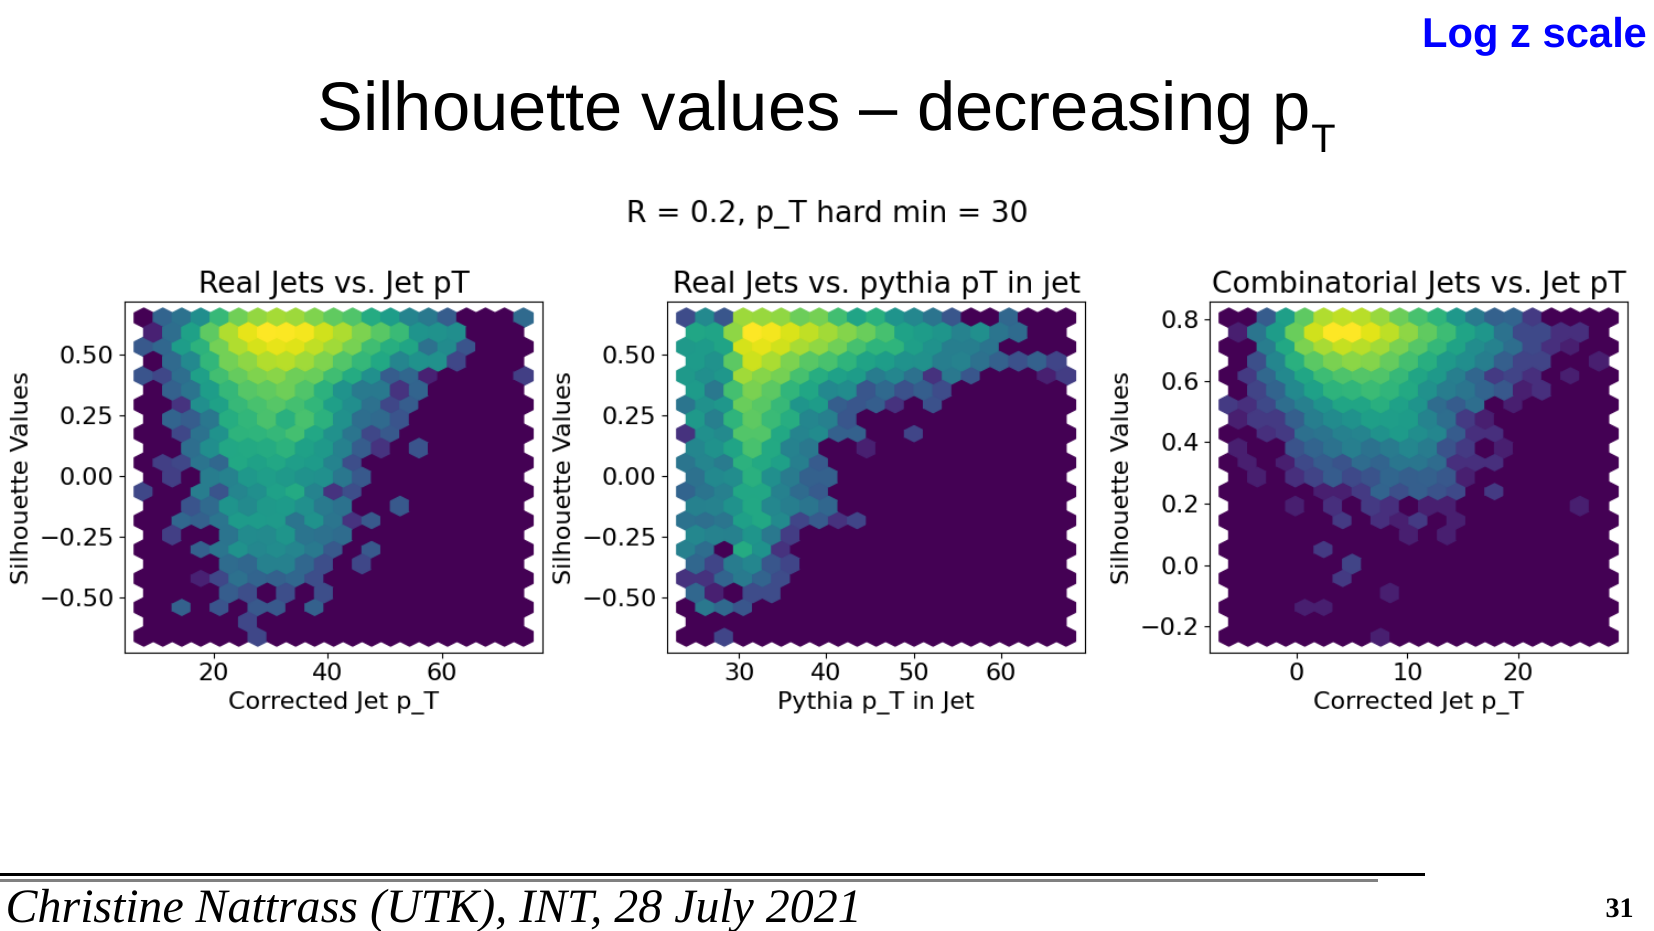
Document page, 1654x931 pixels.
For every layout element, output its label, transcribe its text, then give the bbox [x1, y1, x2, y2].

title Silhouette values – decreasing pT [82, 37, 1571, 189]
text_box Log z scale [1176, 2, 1654, 88]
picture [0, 189, 1654, 741]
